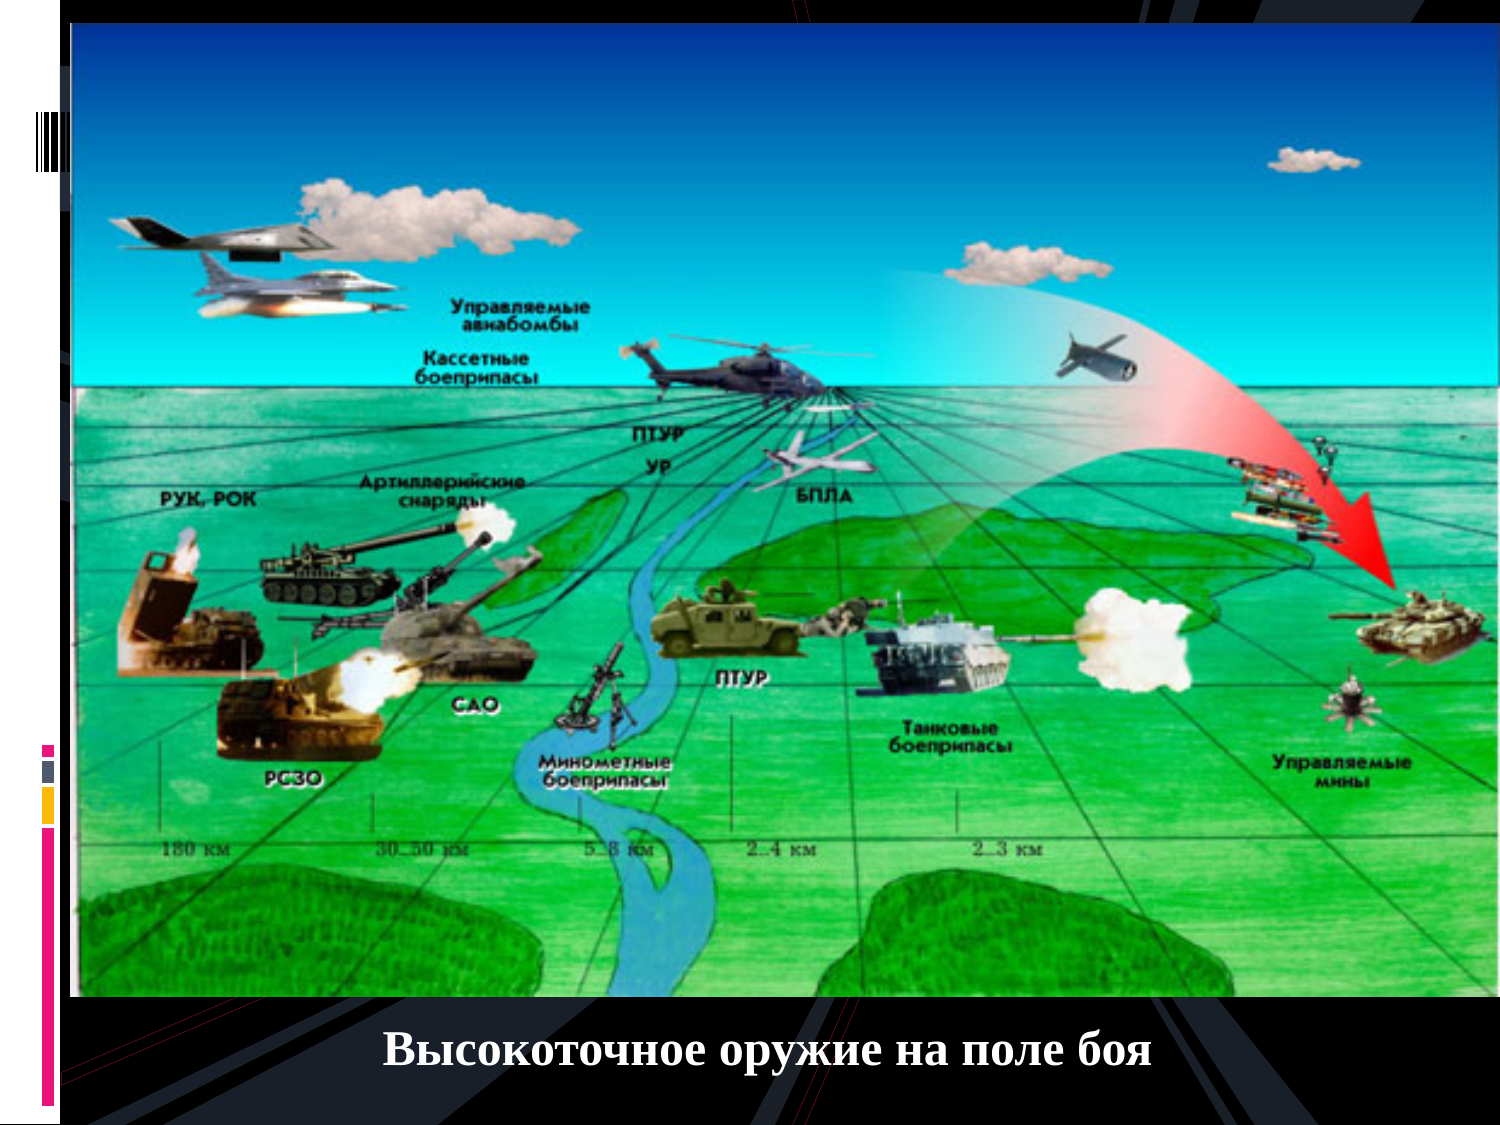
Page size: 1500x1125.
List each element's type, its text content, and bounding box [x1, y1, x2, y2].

picture [70, 23, 1500, 997]
text_box Высокоточное оружие на поле боя [269, 1007, 1266, 1084]
